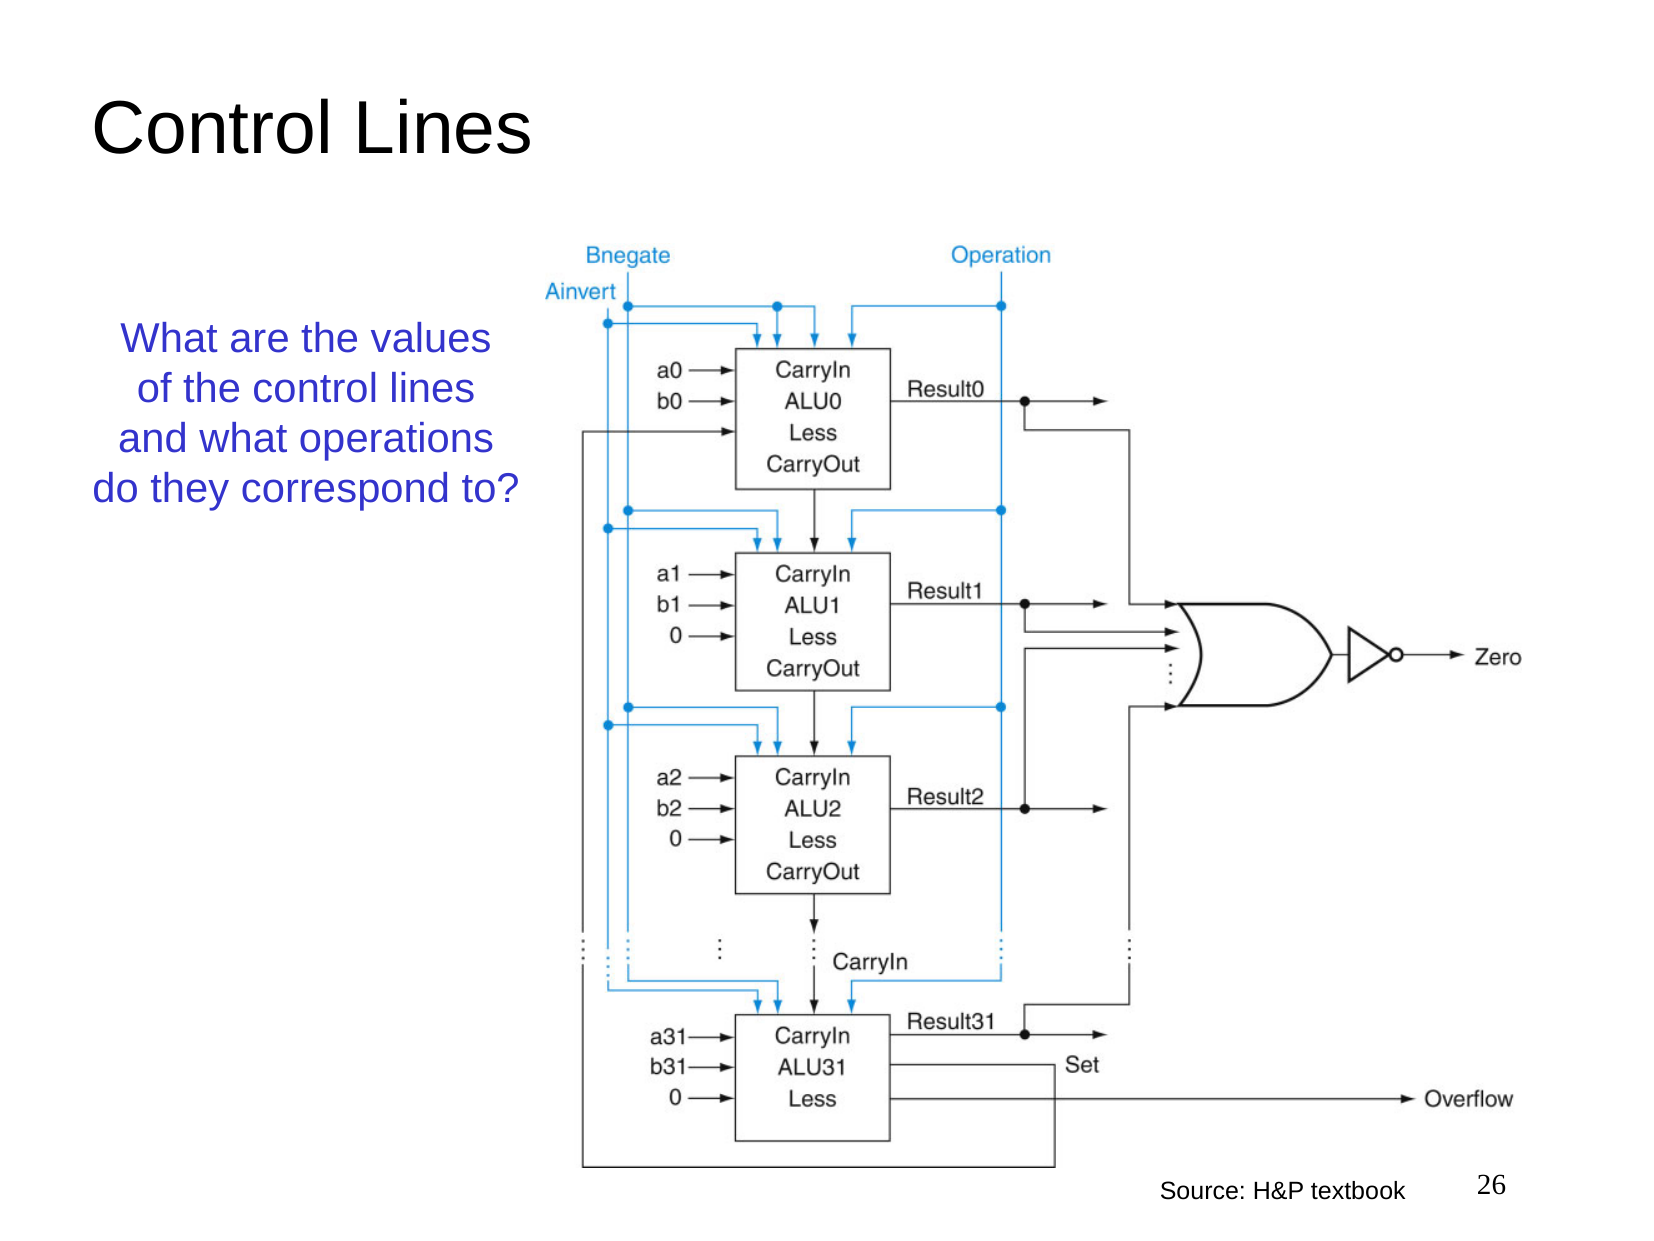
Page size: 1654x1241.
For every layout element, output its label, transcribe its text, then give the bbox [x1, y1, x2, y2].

text_box <number> [1176, 1168, 1522, 1241]
text_box What are the values of the control lines and what operations do they correspond to? [77, 303, 535, 519]
text_box Source: H&P textbook [1145, 1167, 1422, 1213]
text_box Control Lines [76, 71, 549, 177]
picture [545, 243, 1522, 1168]
